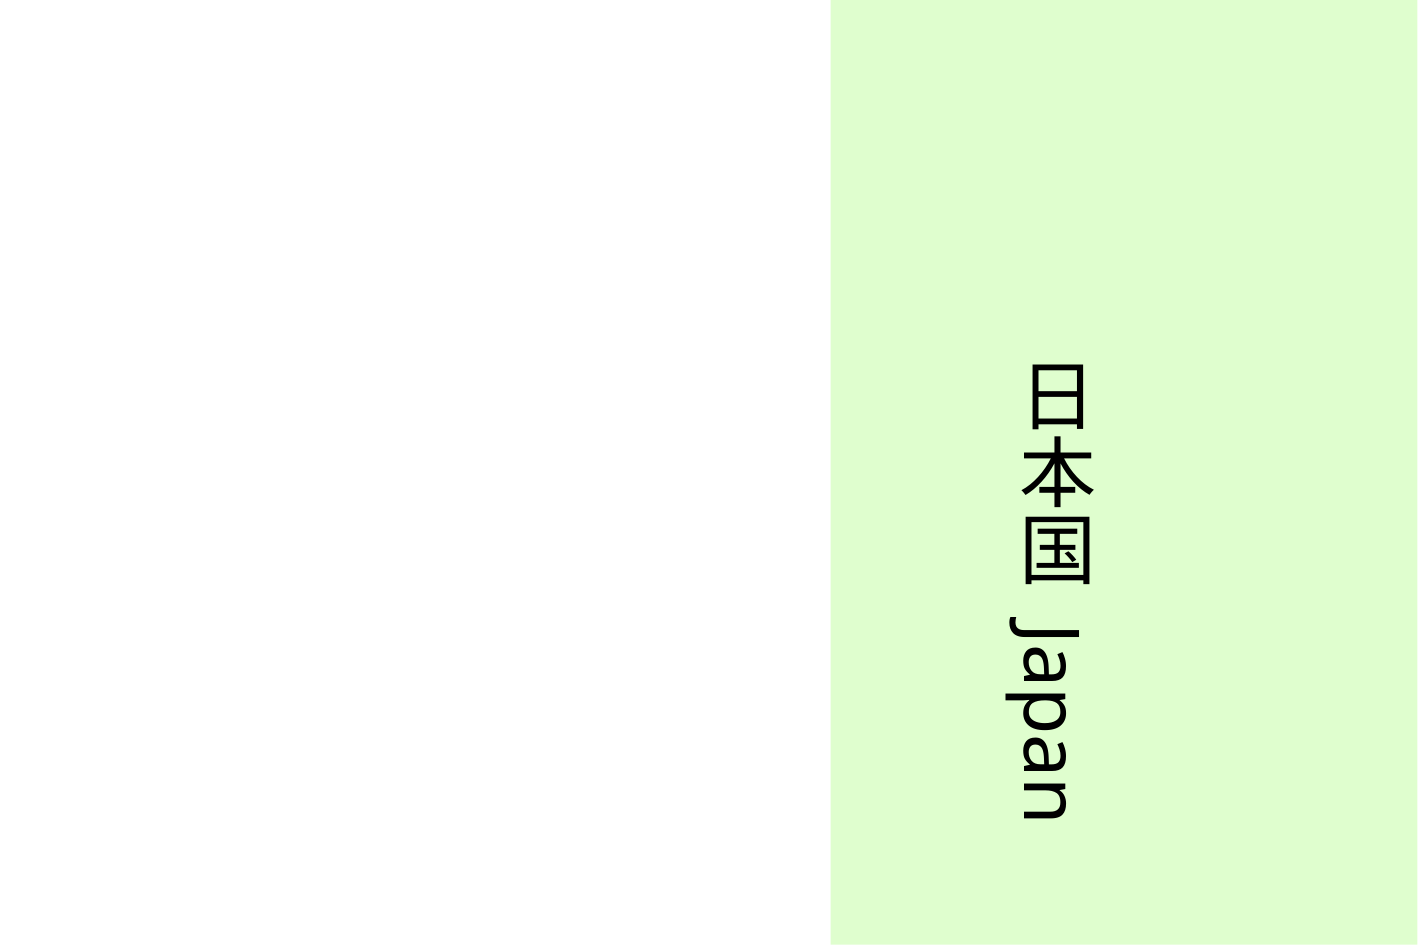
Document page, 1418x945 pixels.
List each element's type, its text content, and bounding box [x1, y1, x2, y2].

title 日本国 Japan [830, 0, 1418, 945]
